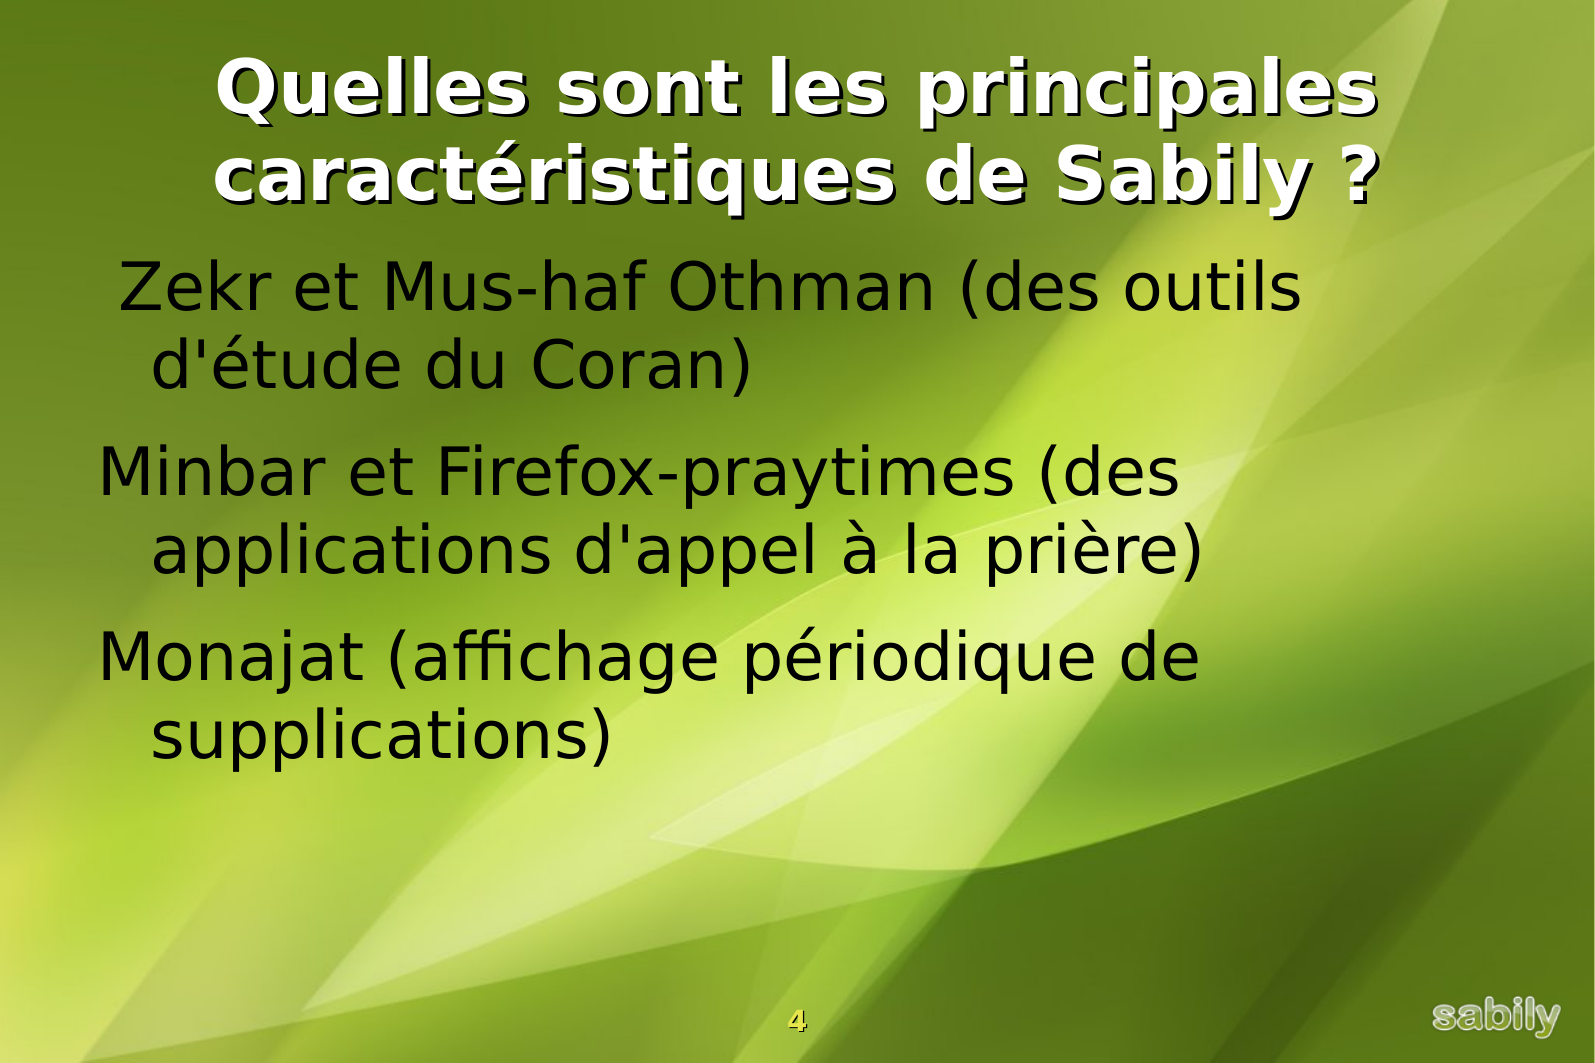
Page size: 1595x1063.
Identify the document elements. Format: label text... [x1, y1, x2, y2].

list Zekr et Mus-haf Othman (des outils d'étude du Coran) Minbar et Firefox-praytimes (des applications d'appel à la prière) Monajat (affichage périodique de supplications) [79, 248, 1515, 936]
title Quelles sont les principales caractéristiques de Sabily ? [79, 43, 1515, 219]
picture [0, 0, 1595, 1063]
